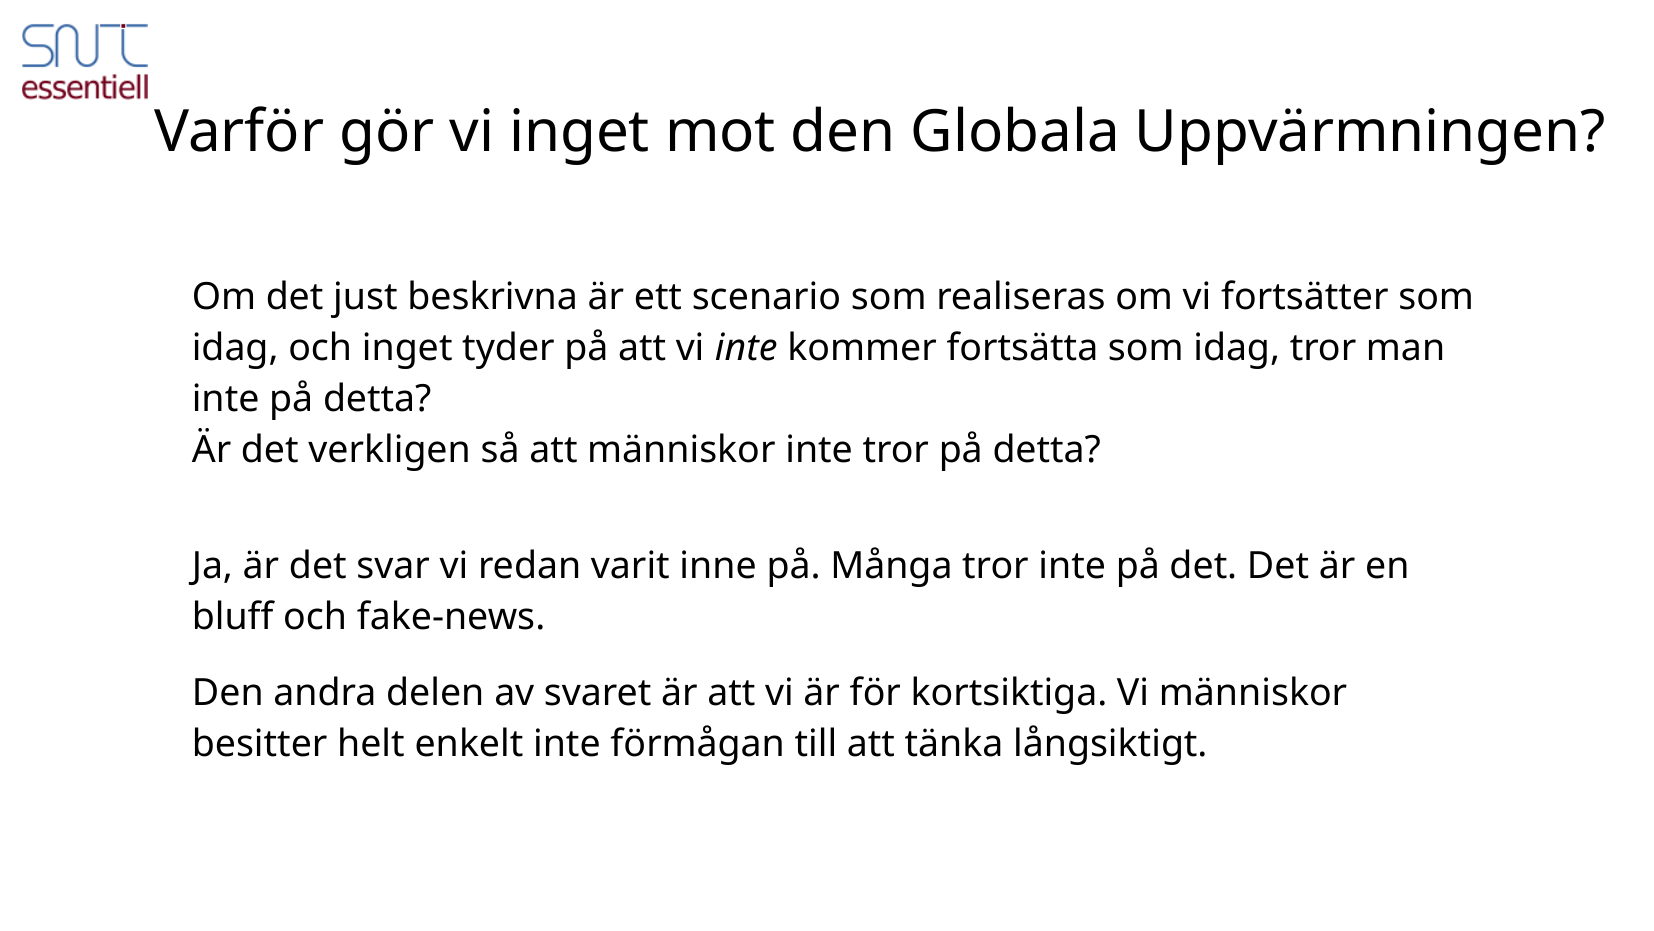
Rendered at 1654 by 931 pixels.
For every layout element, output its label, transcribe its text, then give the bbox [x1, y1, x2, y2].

text_box Den andra delen av svaret är att vi är för kortsiktiga. Vi människor besitter helt enkelt inte förmågan till att tänka långsiktigt. [177, 657, 1447, 768]
title Varför gör vi inget mot den Globala Uppvärmningen? [135, 51, 1625, 207]
text_box Om det just beskrivna är ett scenario som realiseras om vi fortsätter som idag, och inget tyder på att vi inte kommer fortsätta som idag, tror man inte på detta? Är det verkligen så att människor inte tror på detta? [177, 262, 1506, 470]
picture [22, 0, 148, 125]
text_box Ja, är det svar vi redan varit inne på. Många tror inte på det. Det är en bluff och fake-news. [177, 531, 1447, 642]
